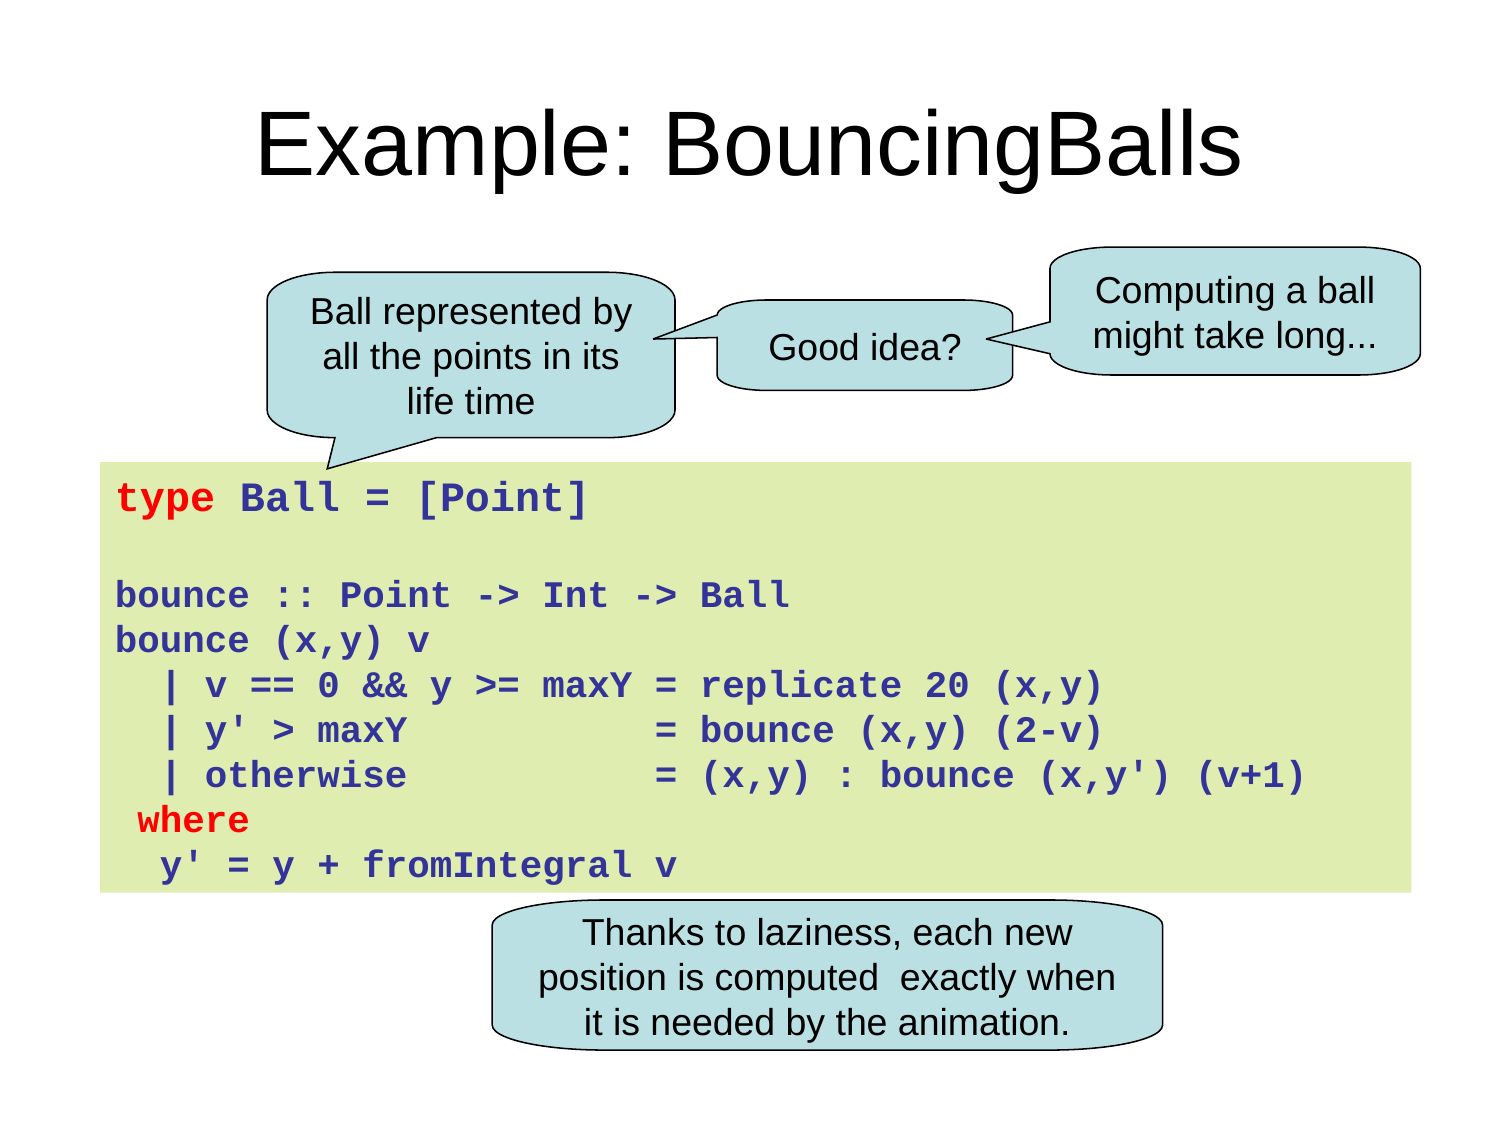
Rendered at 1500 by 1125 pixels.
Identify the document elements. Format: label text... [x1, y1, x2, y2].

title Example: BouncingBalls [75, 45, 1426, 233]
text_box Thanks to laziness, each new position is computed exactly when it is needed by the animation. [492, 900, 1163, 1051]
text_box type Ball = [Point] bounce :: Point -> Int -> Ball bounce (x,y) v | v == 0 && y >= maxY = replicate 20 (x,y) | y' > maxY = bounce (x,y) (2-v) | otherwise = (x,y) : bounce (x,y') (v+1) where y' = y + fromIntegral v [100, 462, 1412, 893]
text_box Ball represented by all the points in its life time [267, 272, 676, 469]
text_box Computing a ball might take long... [986, 247, 1421, 376]
text_box Good idea? [653, 299, 1013, 391]
